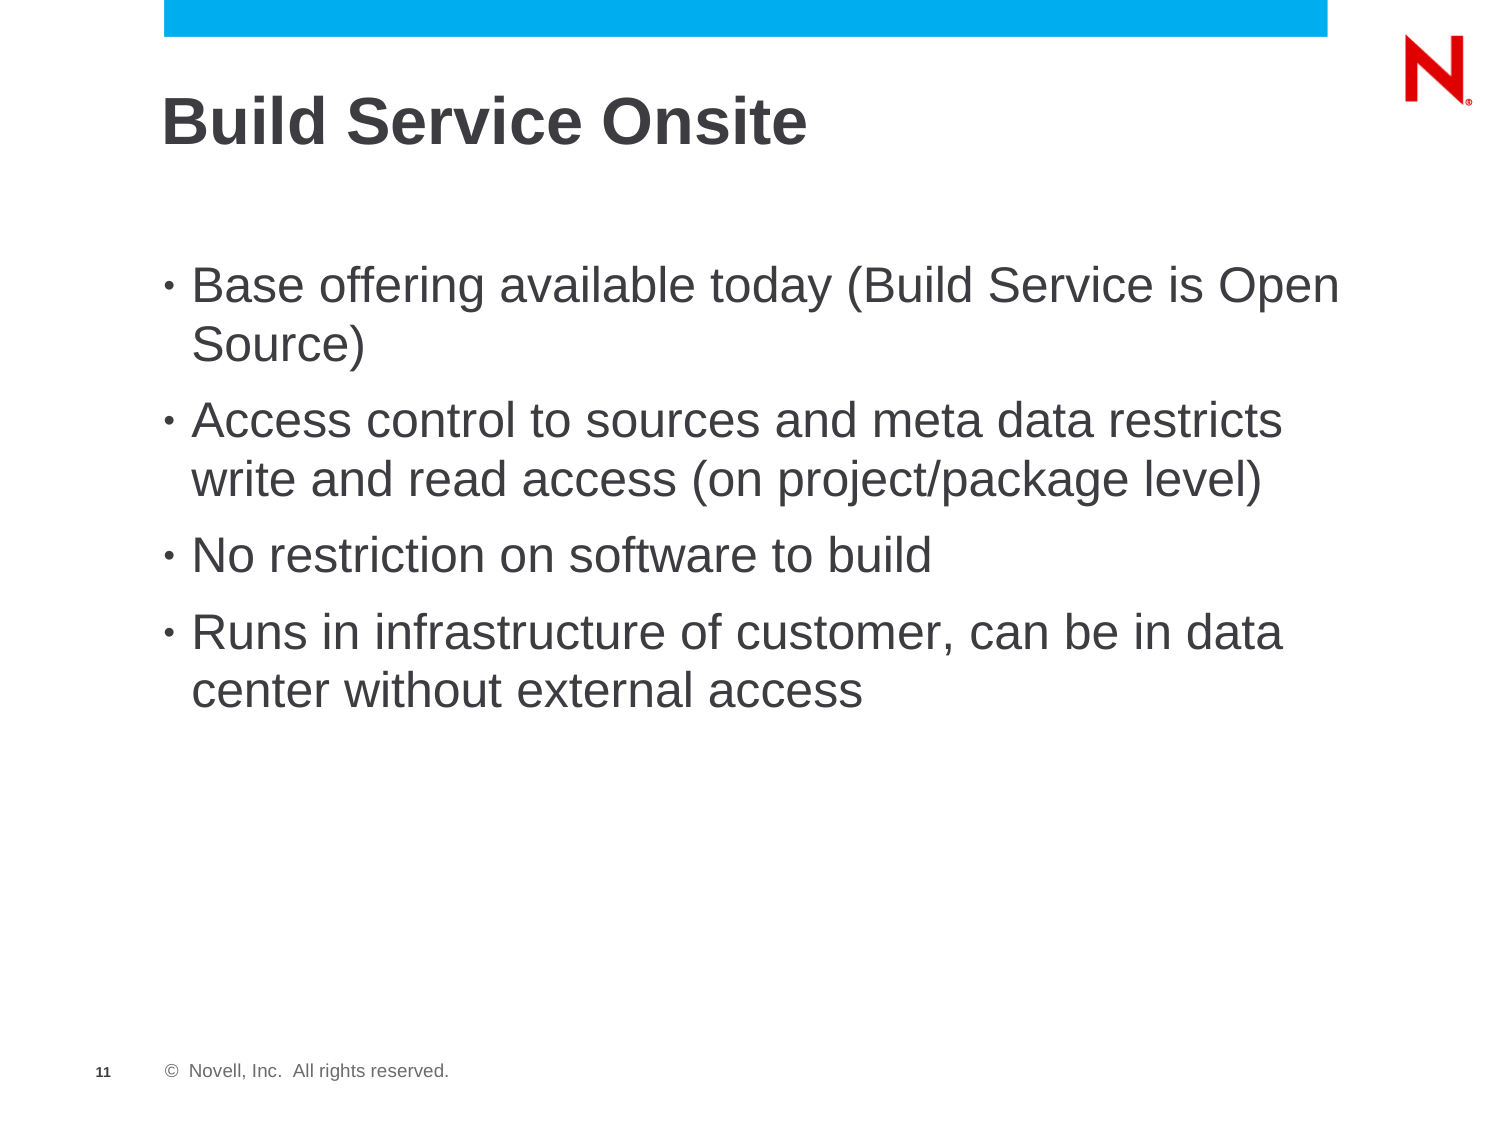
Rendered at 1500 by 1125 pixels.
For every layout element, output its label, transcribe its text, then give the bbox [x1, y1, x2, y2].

picture [1403, 32, 1473, 107]
list Base offering available today (Build Service is Open Source) Access control to sources and meta data restricts write and read access (on project/package level) No restriction on software to build Runs in infrastructure of customer, can be in data center without external access [163, 254, 1404, 986]
title Build Service Onsite [161, 41, 1383, 205]
